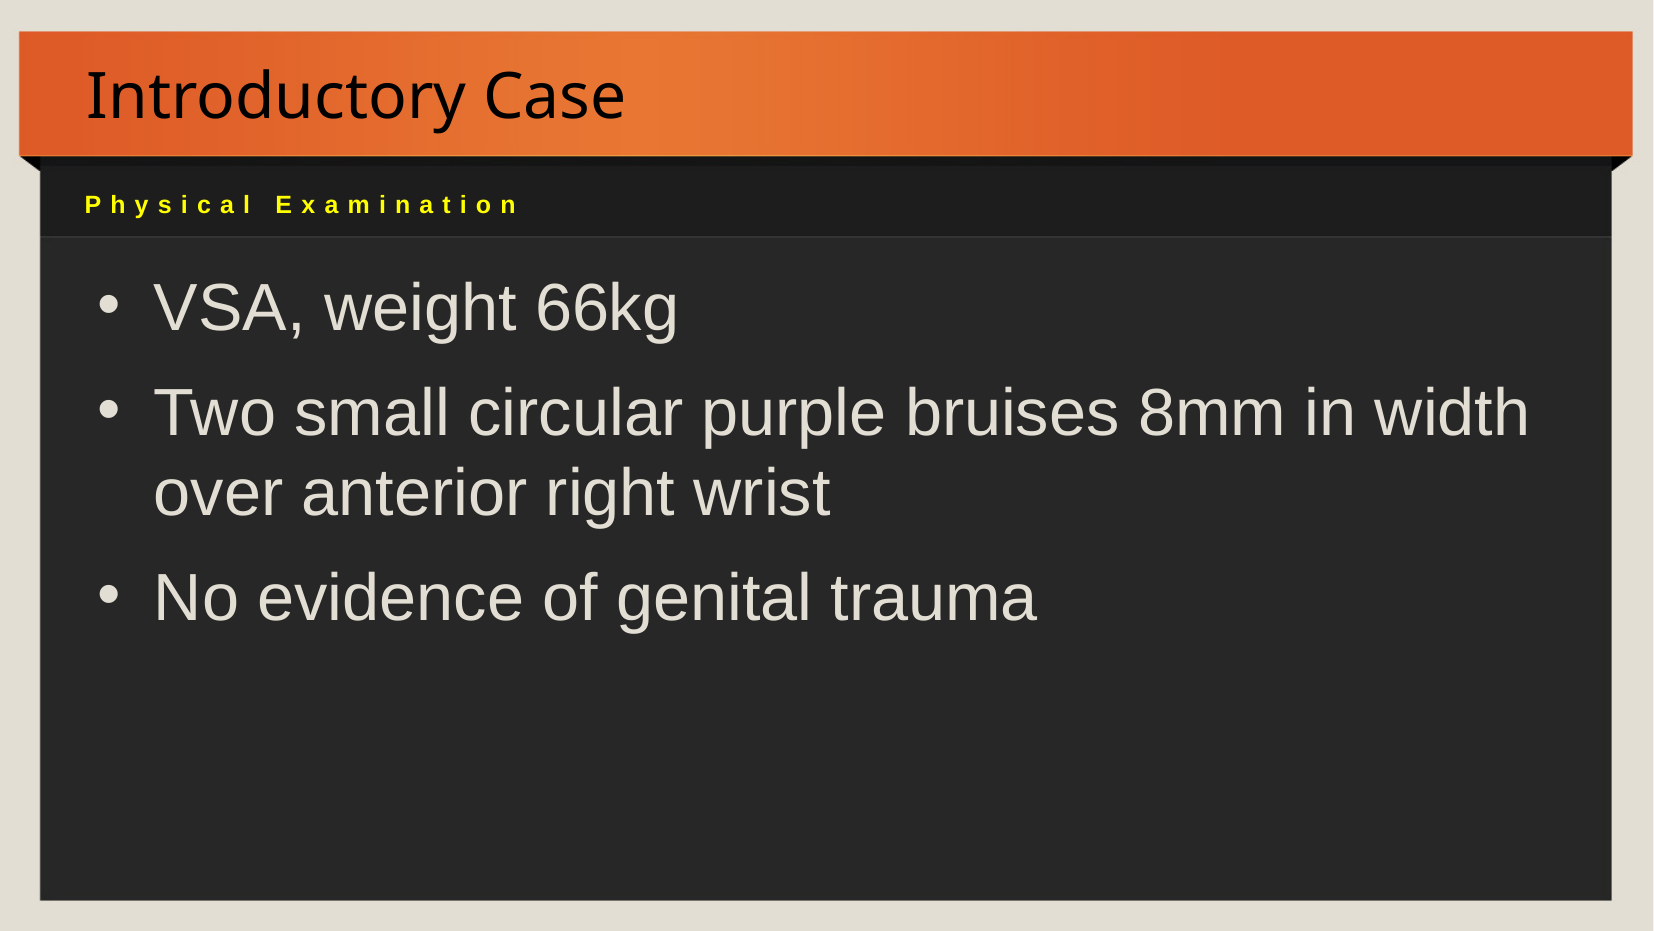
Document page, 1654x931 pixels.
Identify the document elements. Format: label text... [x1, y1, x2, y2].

list Physical Examination [69, 180, 1558, 237]
picture [0, 0, 1654, 931]
list VSA, weight 66kg Two small circular purple bruises 8mm in width over anterior right wrist No evidence of genital trauma [82, 255, 1571, 831]
title Introductory Case [71, 46, 1597, 140]
